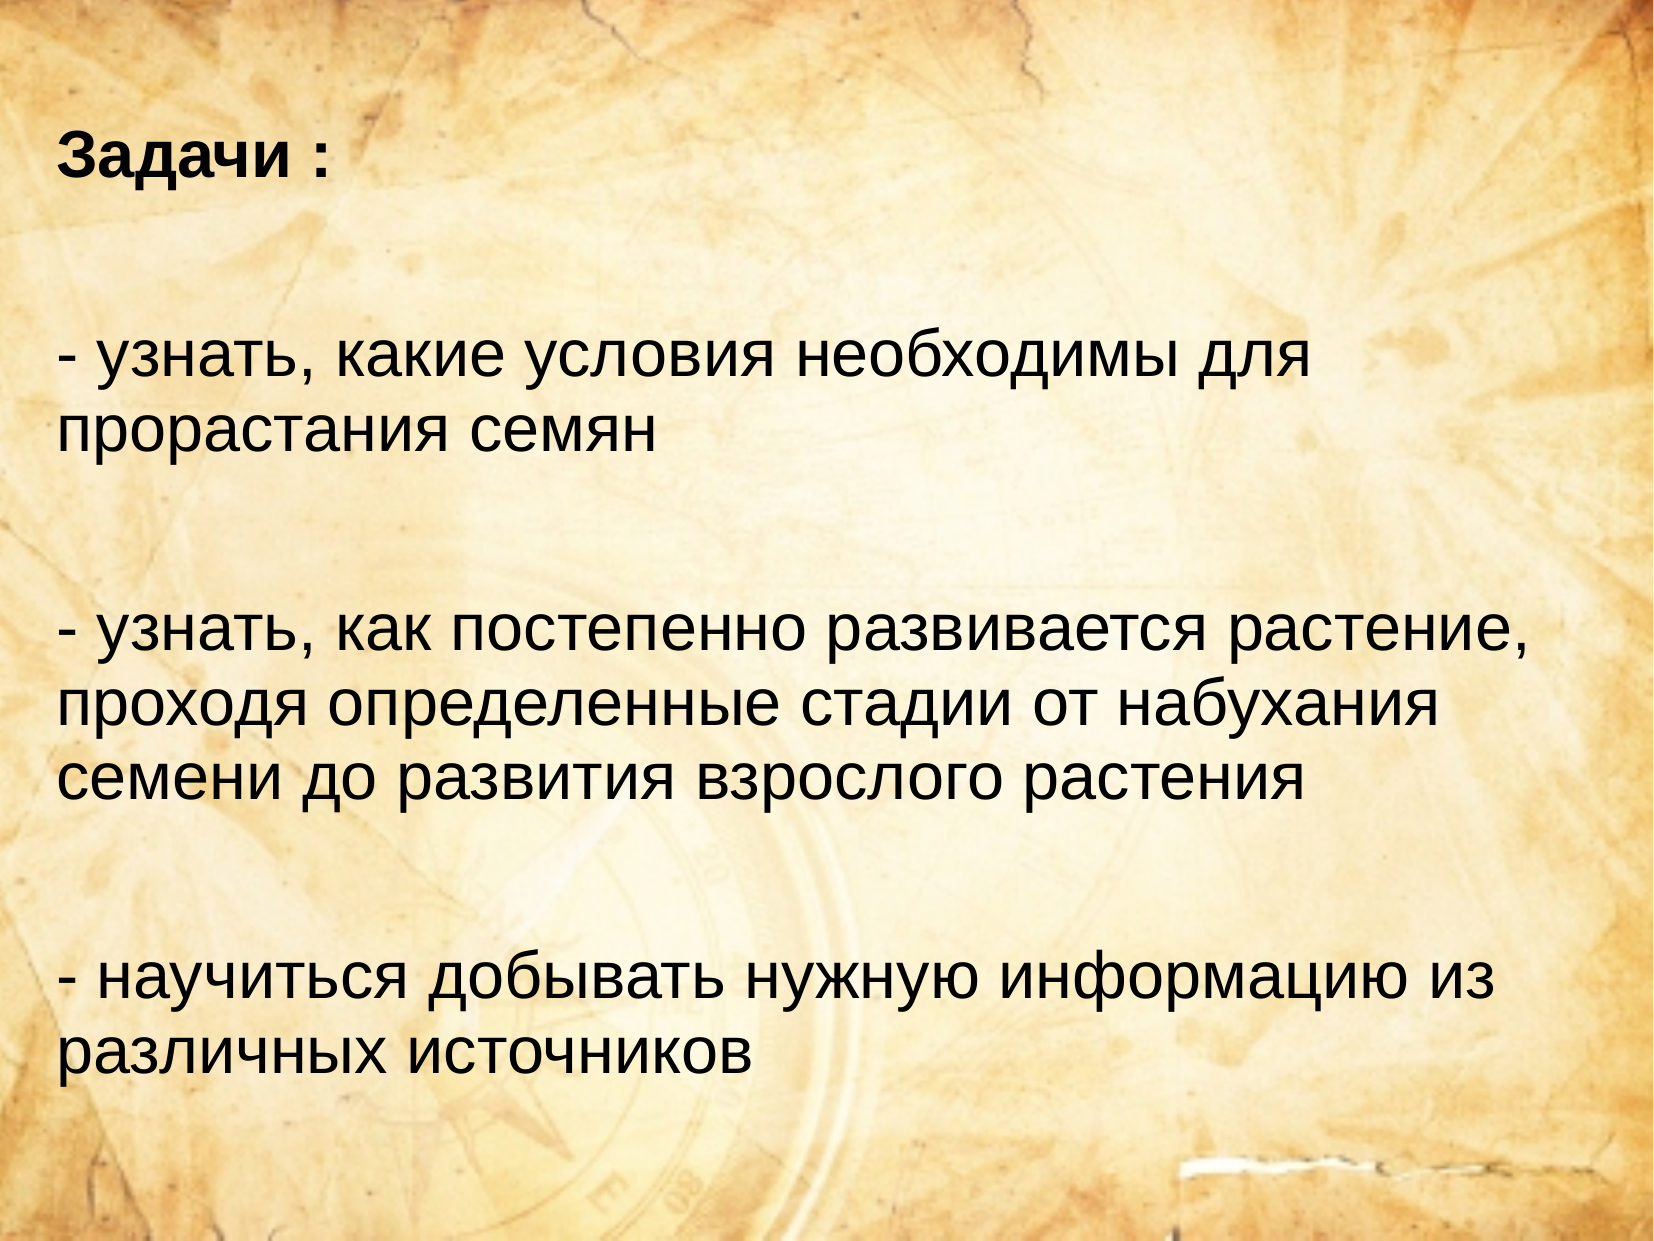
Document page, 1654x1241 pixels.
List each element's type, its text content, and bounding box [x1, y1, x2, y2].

text_box Задачи : - узнать, какие условия необходимы для прорастания семян - узнать, как постепенно развивается растение, проходя определенные стадии от набухания семени до развития взрослого растения - научиться добывать нужную информацию из различных источников [41, 109, 1638, 1115]
picture [0, 0, 1654, 1241]
